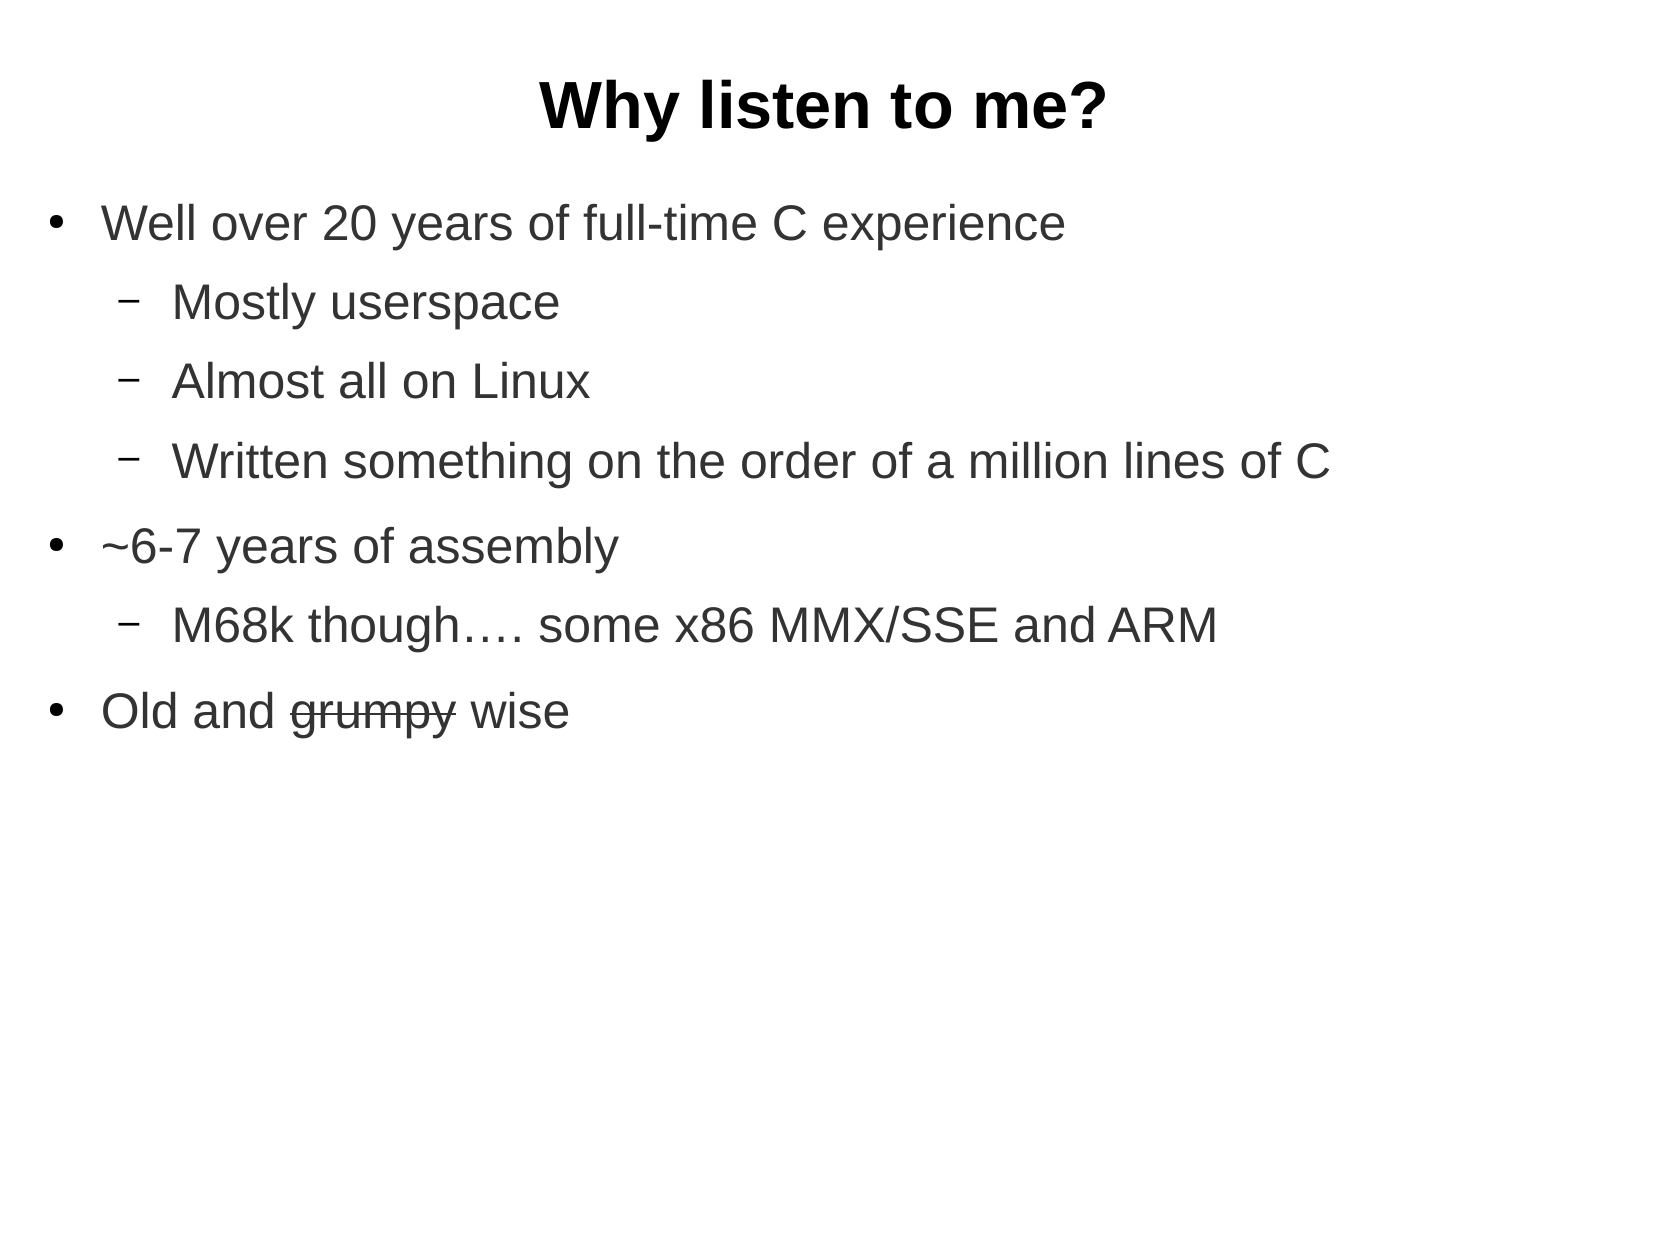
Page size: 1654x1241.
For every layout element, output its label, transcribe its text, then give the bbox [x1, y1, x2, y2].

title Why listen to me? [30, 30, 1621, 181]
list Well over 20 years of full-time C experience Mostly userspace Almost all on Linux Written something on the order of a million lines of C ~6-7 years of assembly M68k though…. some x86 MMX/SSE and ARM Old and grumpy wise [30, 195, 1621, 1216]
